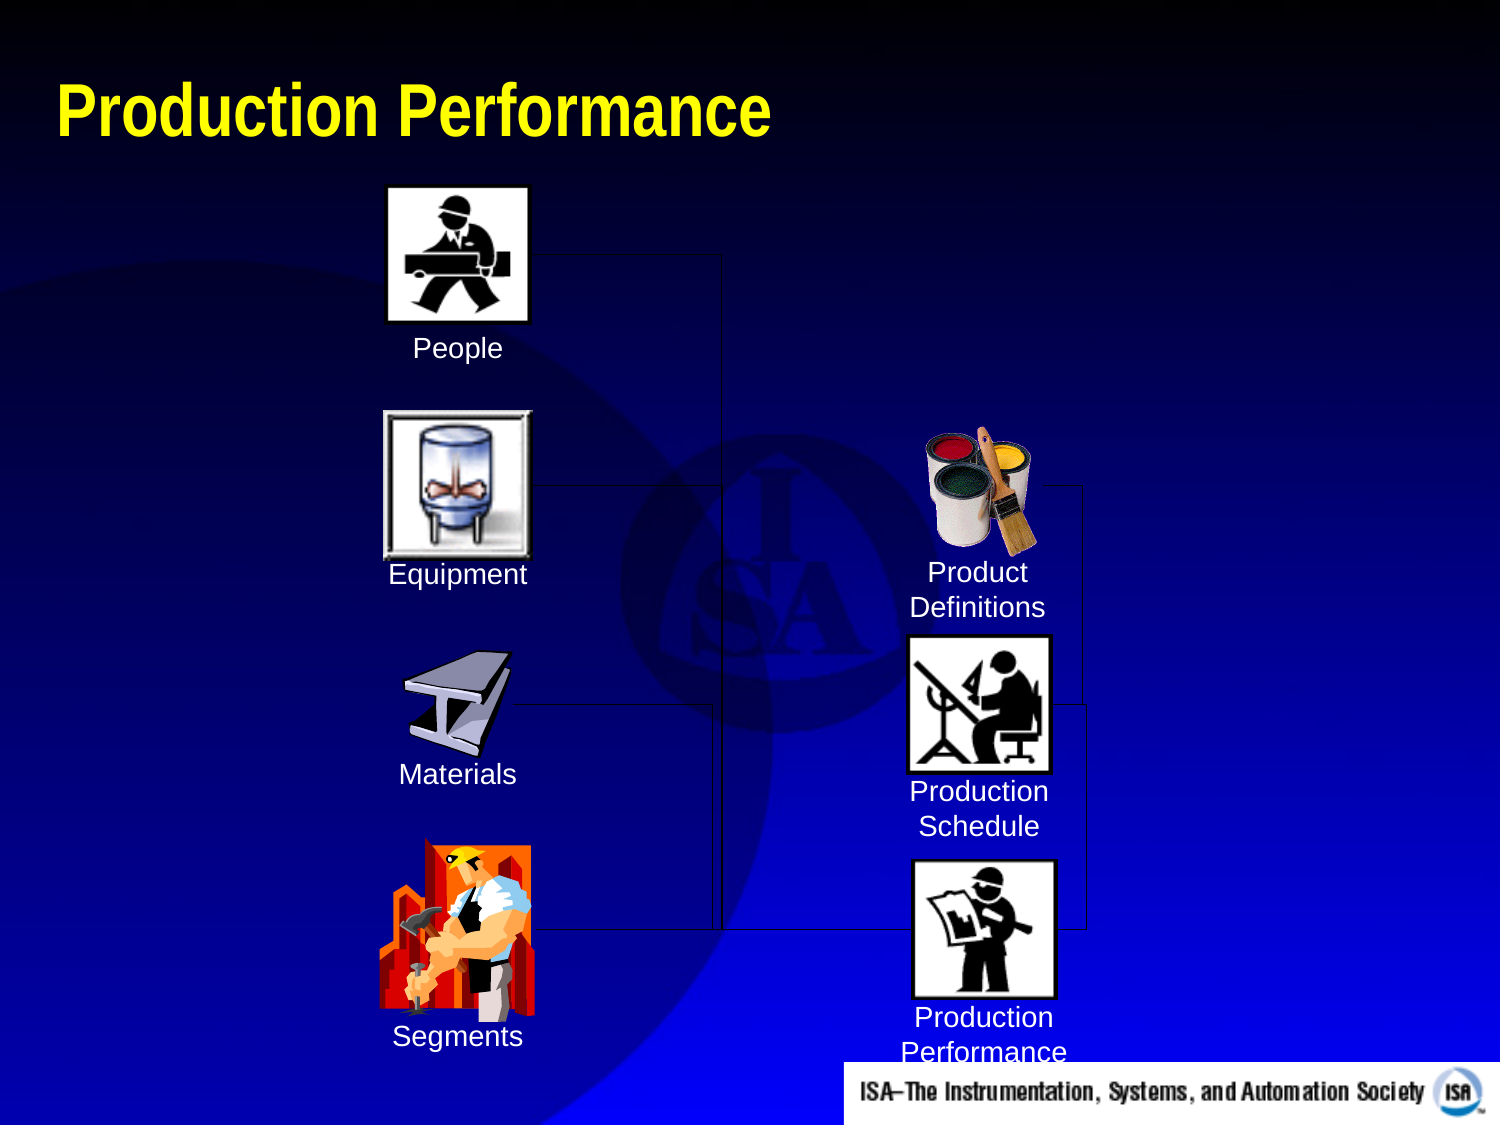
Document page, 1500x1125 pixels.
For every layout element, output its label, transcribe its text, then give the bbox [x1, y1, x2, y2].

text_box Production Schedule [895, 765, 1063, 850]
text_box People [398, 323, 518, 372]
text_box Materials [384, 748, 531, 797]
title Production Performance [41, 12, 1463, 201]
text_box Equipment [374, 548, 542, 597]
text_box Segments [378, 1010, 538, 1060]
text_box Product Definitions [895, 546, 1060, 631]
picture [0, 0, 1500, 1125]
text_box Production Performance [886, 991, 1082, 1076]
